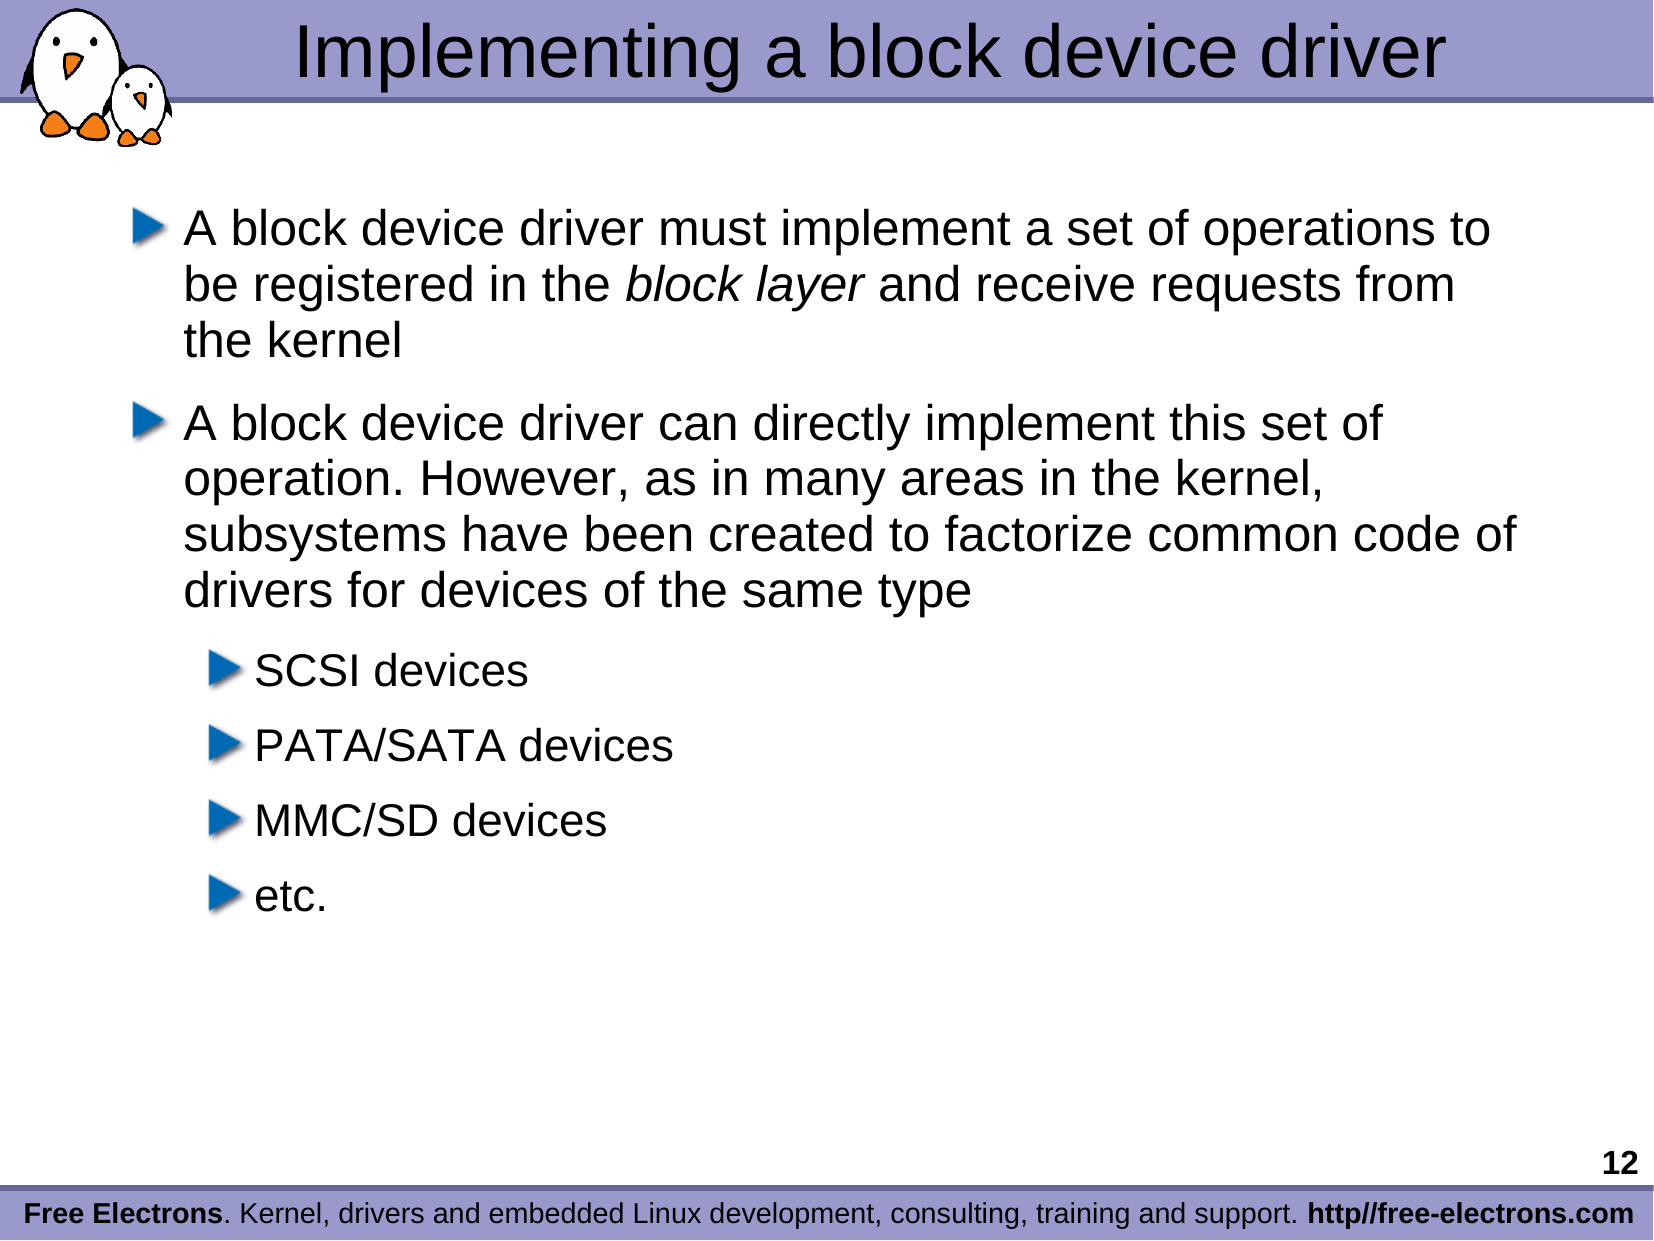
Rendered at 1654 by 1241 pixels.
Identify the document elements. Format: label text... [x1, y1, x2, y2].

list A block device driver must implement a set of operations to be registered in the block layer and receive requests from the kernel A block device driver can directly implement this set of operation. However, as in many areas in the kernel, subsystems have been created to factorize common code of drivers for devices of the same type SCSI devices PATA/SATA devices MMC/SD devices etc. [112, 200, 1525, 1051]
title Implementing a block device driver [125, 0, 1616, 103]
picture [20, 8, 172, 147]
